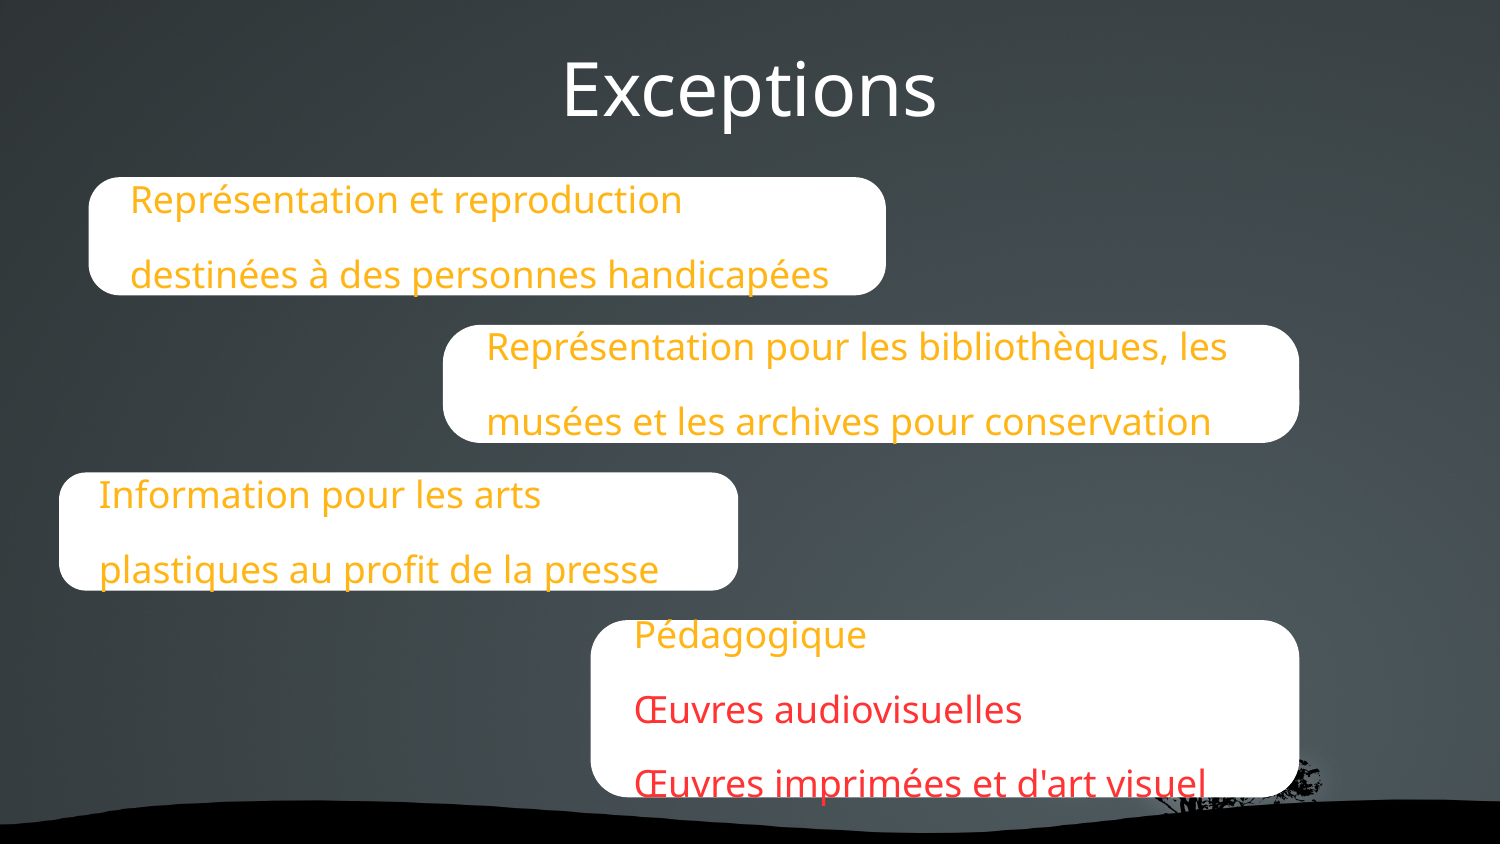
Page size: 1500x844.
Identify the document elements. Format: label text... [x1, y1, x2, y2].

text_box Représentation et reproduction destinées à des personnes handicapées [88, 177, 886, 296]
text_box Exceptions [75, 33, 1425, 175]
text_box Représentation pour les bibliothèques, les musées et les archives pour conservation [442, 324, 1300, 443]
text_box Information pour les arts plastiques au profit de la presse [59, 472, 739, 591]
text_box Pédagogique Œuvres audiovisuelles Œuvres imprimées et d'art visuel [590, 620, 1300, 798]
picture [0, 0, 1500, 844]
